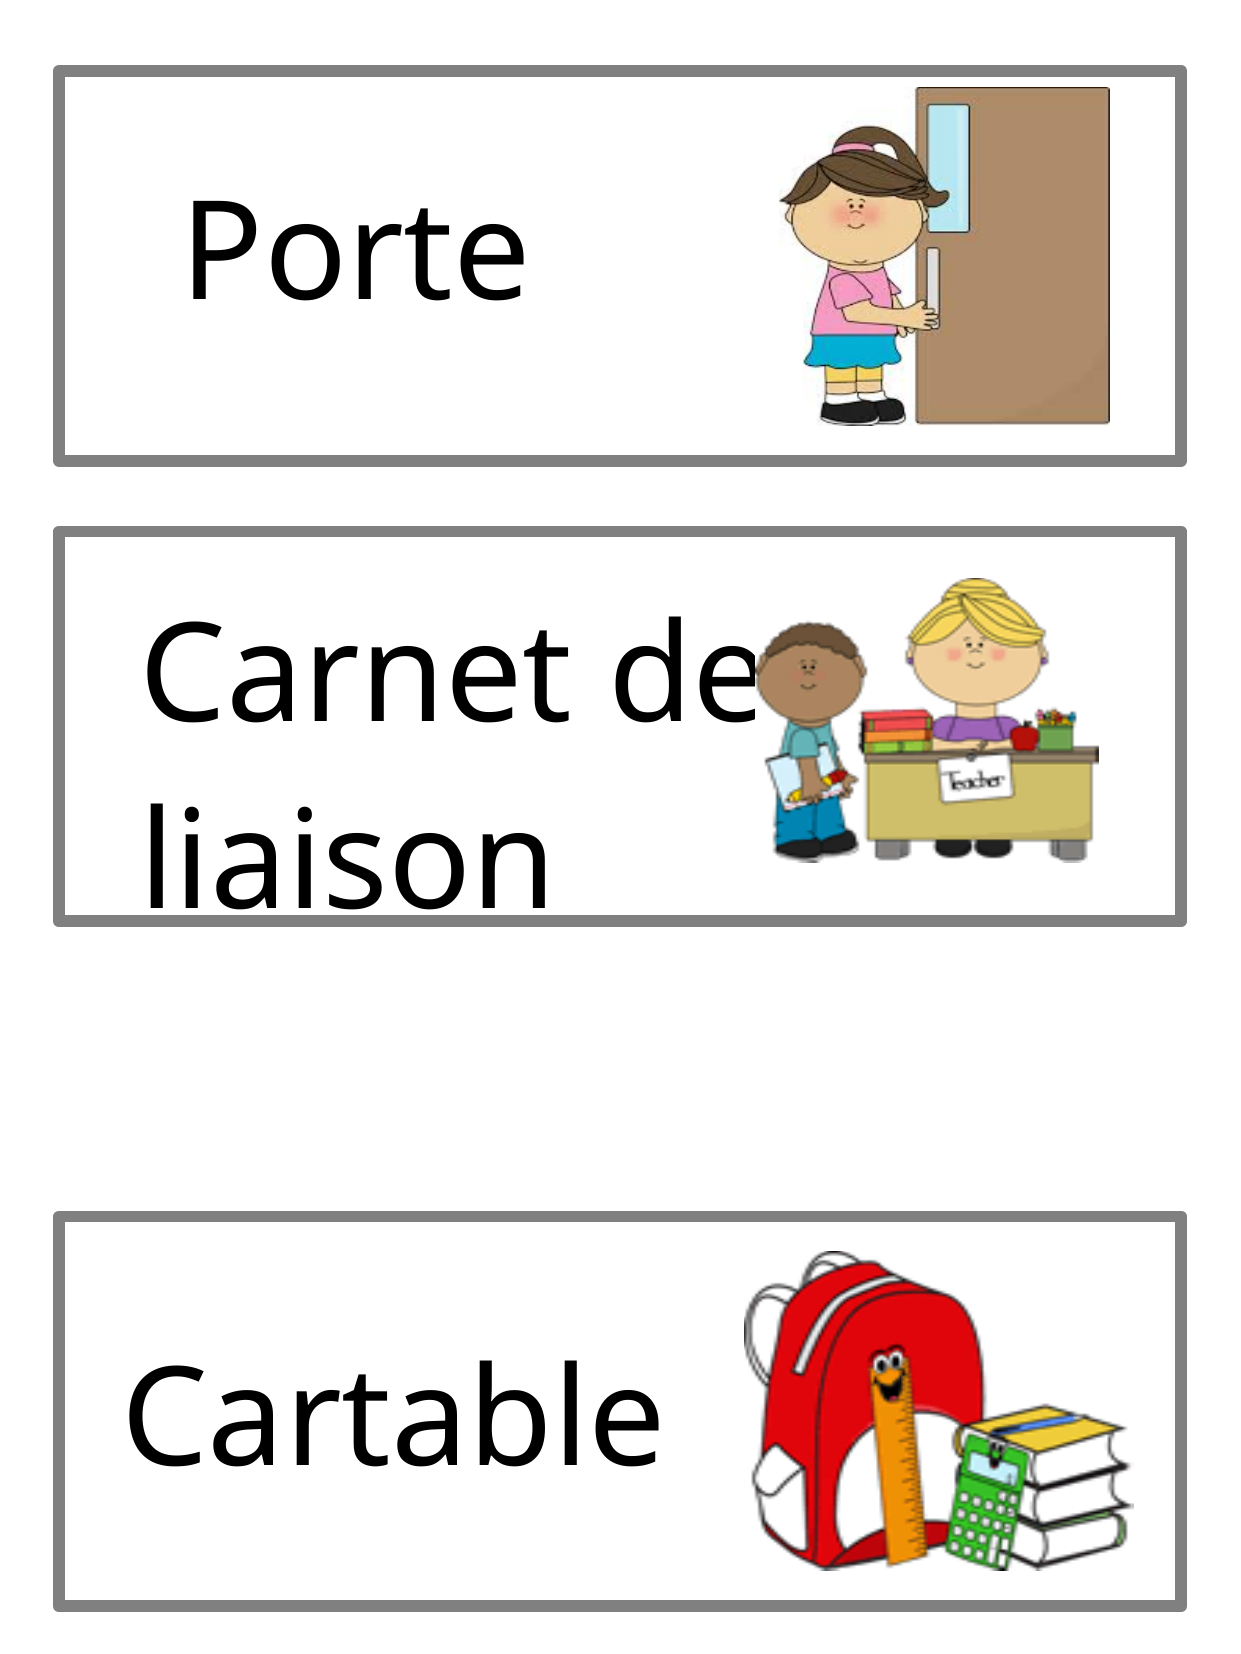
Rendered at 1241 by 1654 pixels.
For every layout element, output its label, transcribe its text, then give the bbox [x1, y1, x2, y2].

text_box [59, 1216, 1182, 1607]
text_box Carnet de liaison [124, 566, 684, 978]
text_box Cartable [106, 1311, 571, 1654]
picture [779, 87, 1110, 426]
picture [755, 578, 1099, 863]
picture [744, 1251, 1134, 1571]
text_box [59, 70, 1182, 461]
text_box Porte [94, 145, 603, 508]
text_box [59, 531, 1182, 922]
